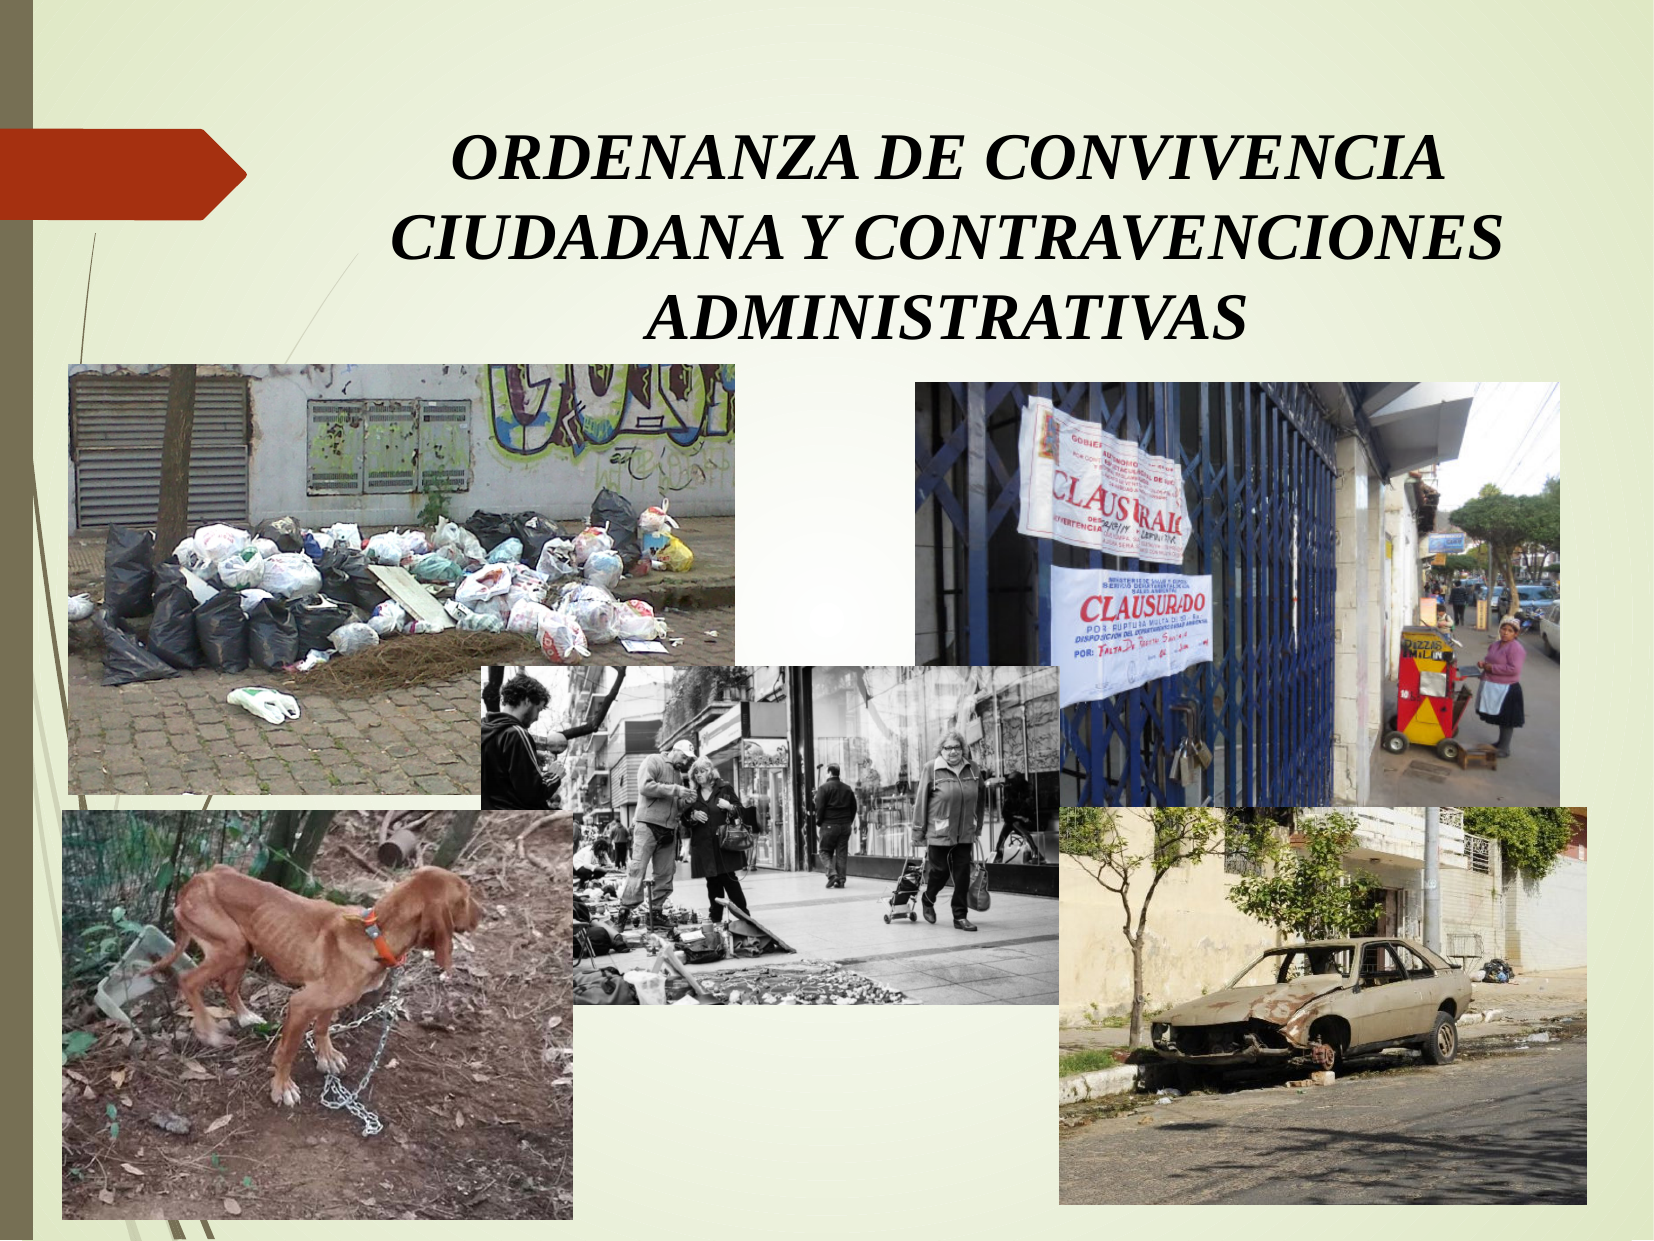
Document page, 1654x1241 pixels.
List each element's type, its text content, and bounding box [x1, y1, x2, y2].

picture [62, 364, 1587, 1220]
title ORDENANZA DE CONVIVENCIA CIUDADANA Y CONTRAVENCIONES ADMINISTRATIVAS [351, 112, 1544, 345]
